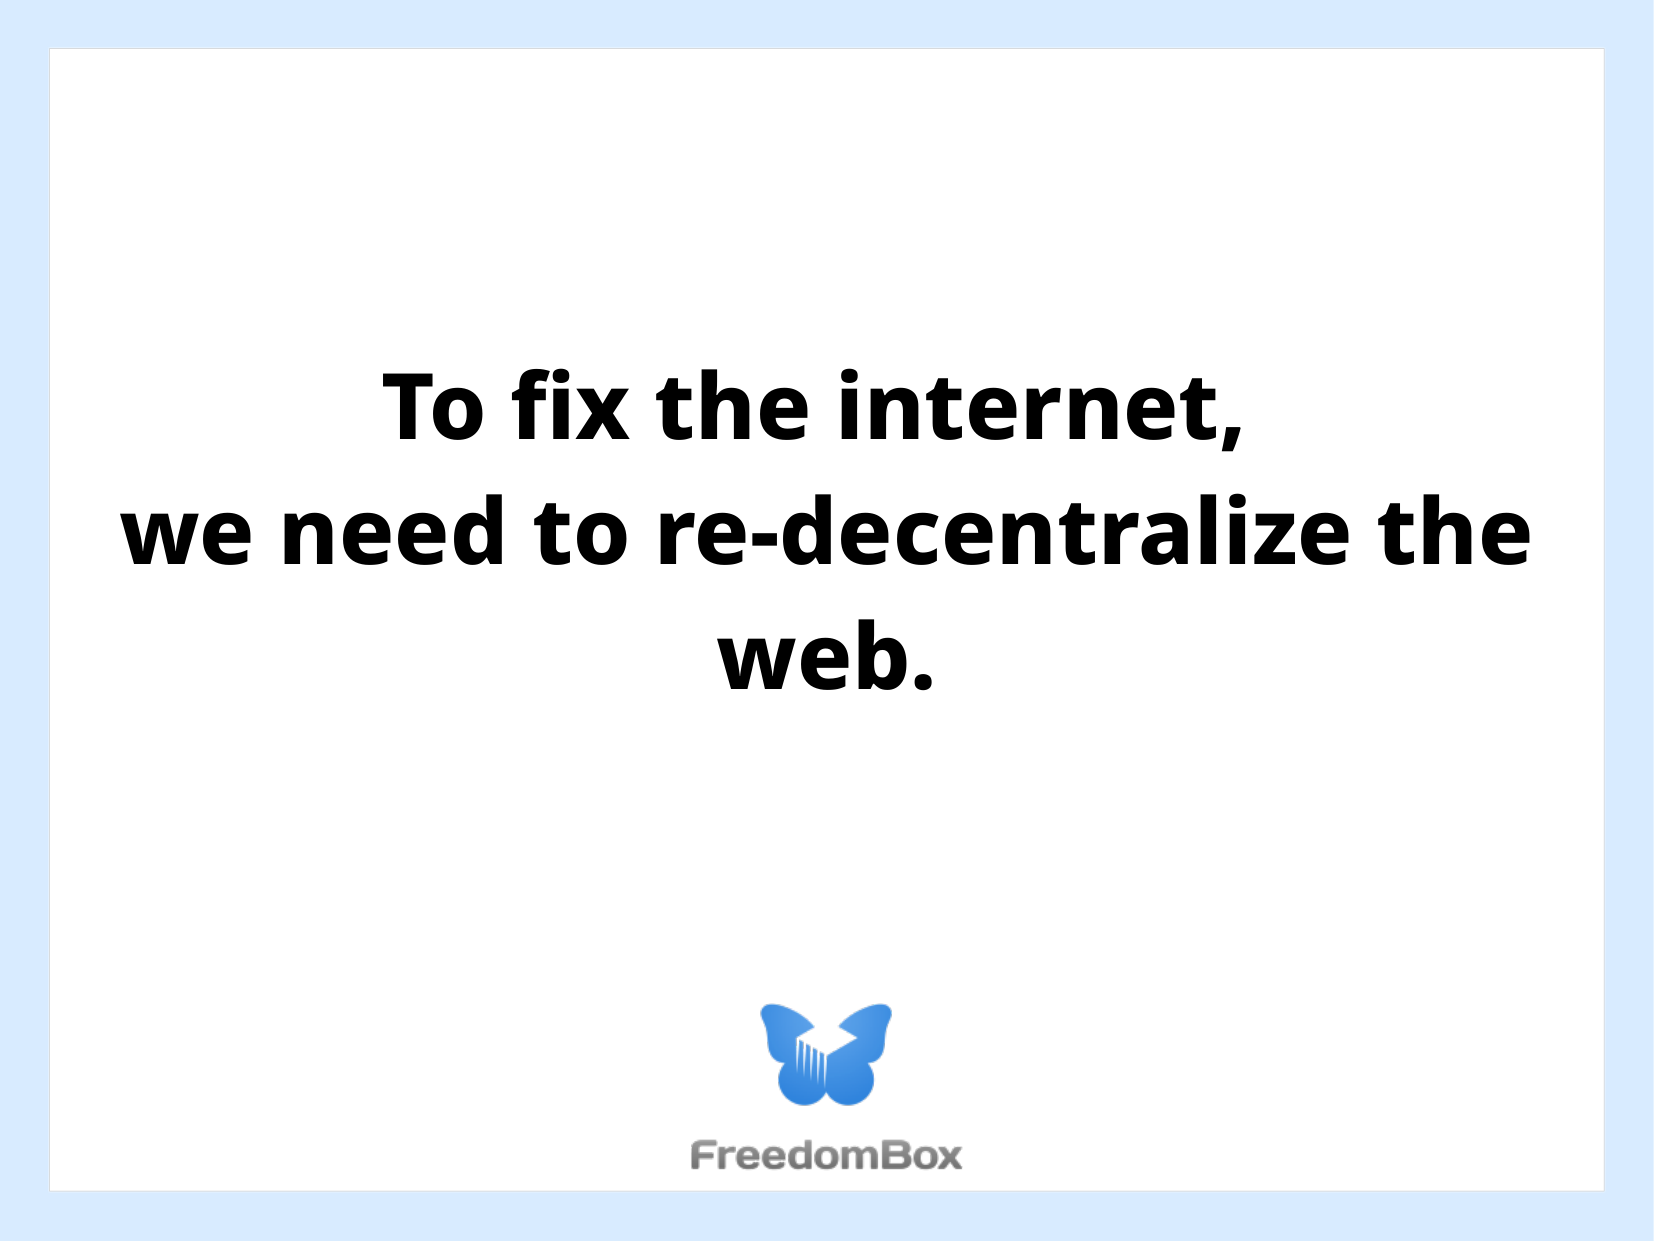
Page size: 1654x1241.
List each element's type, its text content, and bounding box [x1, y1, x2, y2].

subtitle To fix the internet, we need to re-decentralize the web. [82, 49, 1571, 1010]
picture [0, 0, 1654, 1241]
